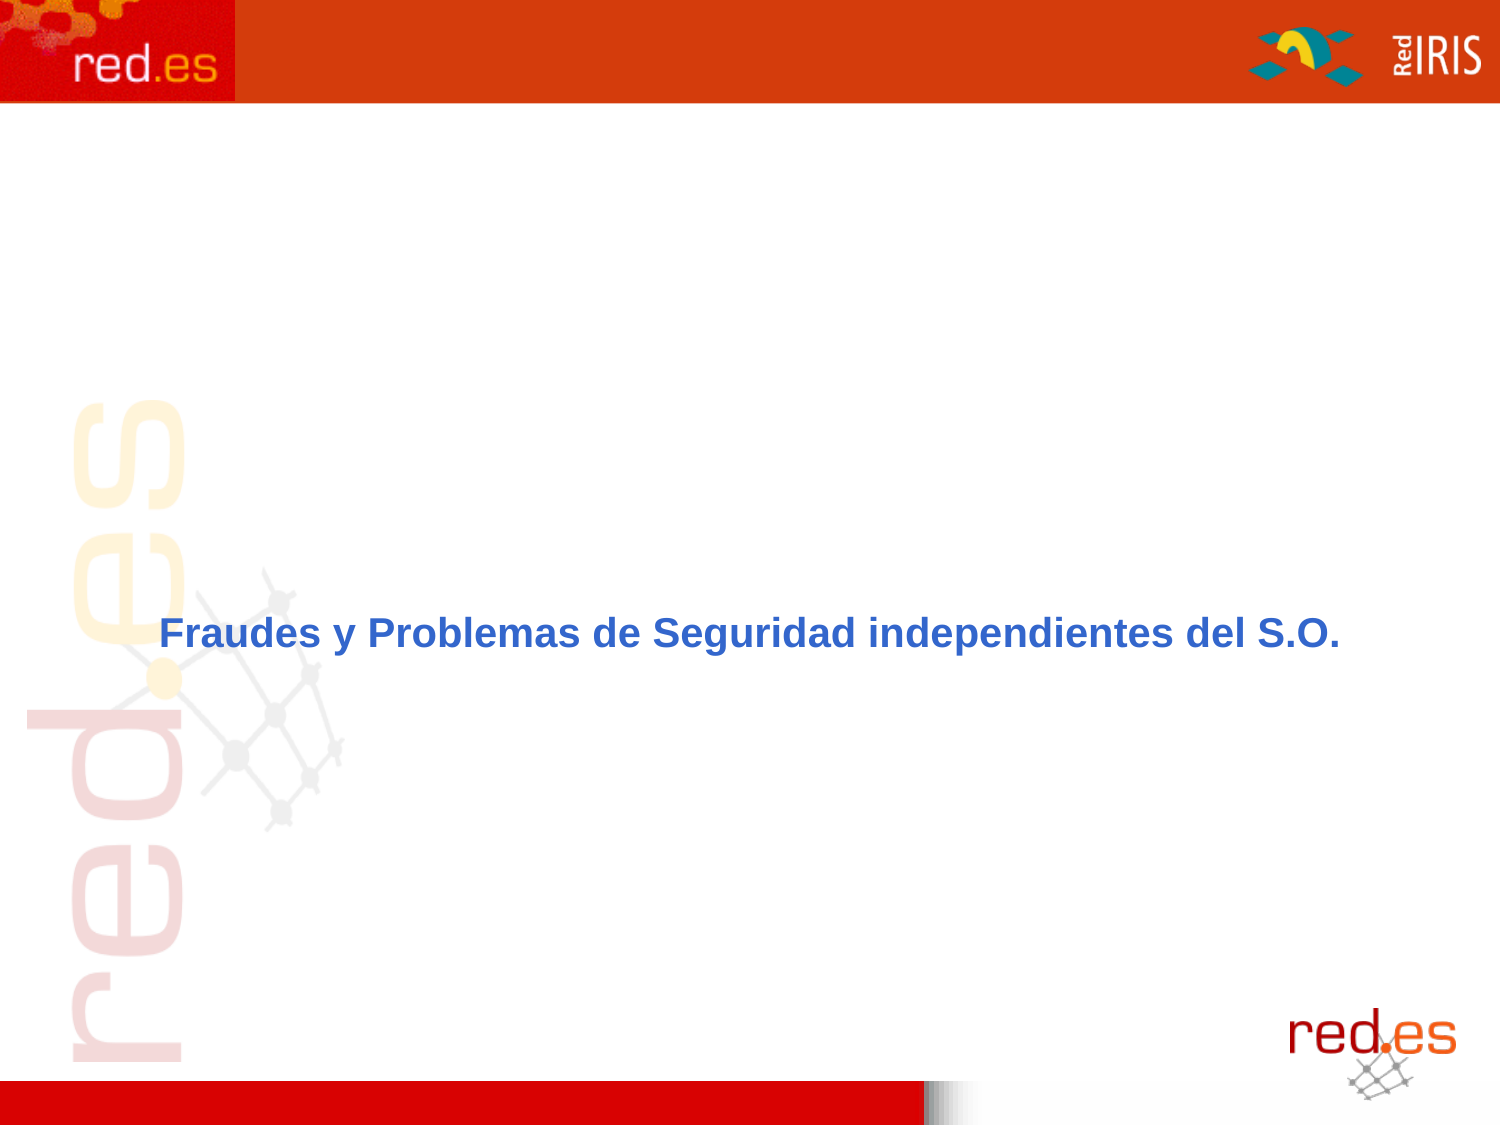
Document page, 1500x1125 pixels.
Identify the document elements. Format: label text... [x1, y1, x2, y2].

picture [27, 400, 345, 1062]
picture [1248, 27, 1481, 87]
picture [0, 1008, 1500, 1125]
picture [0, 0, 235, 101]
subtitle Fraudes y Problemas de Seguridad independientes del S.O. [75, 262, 1426, 1006]
